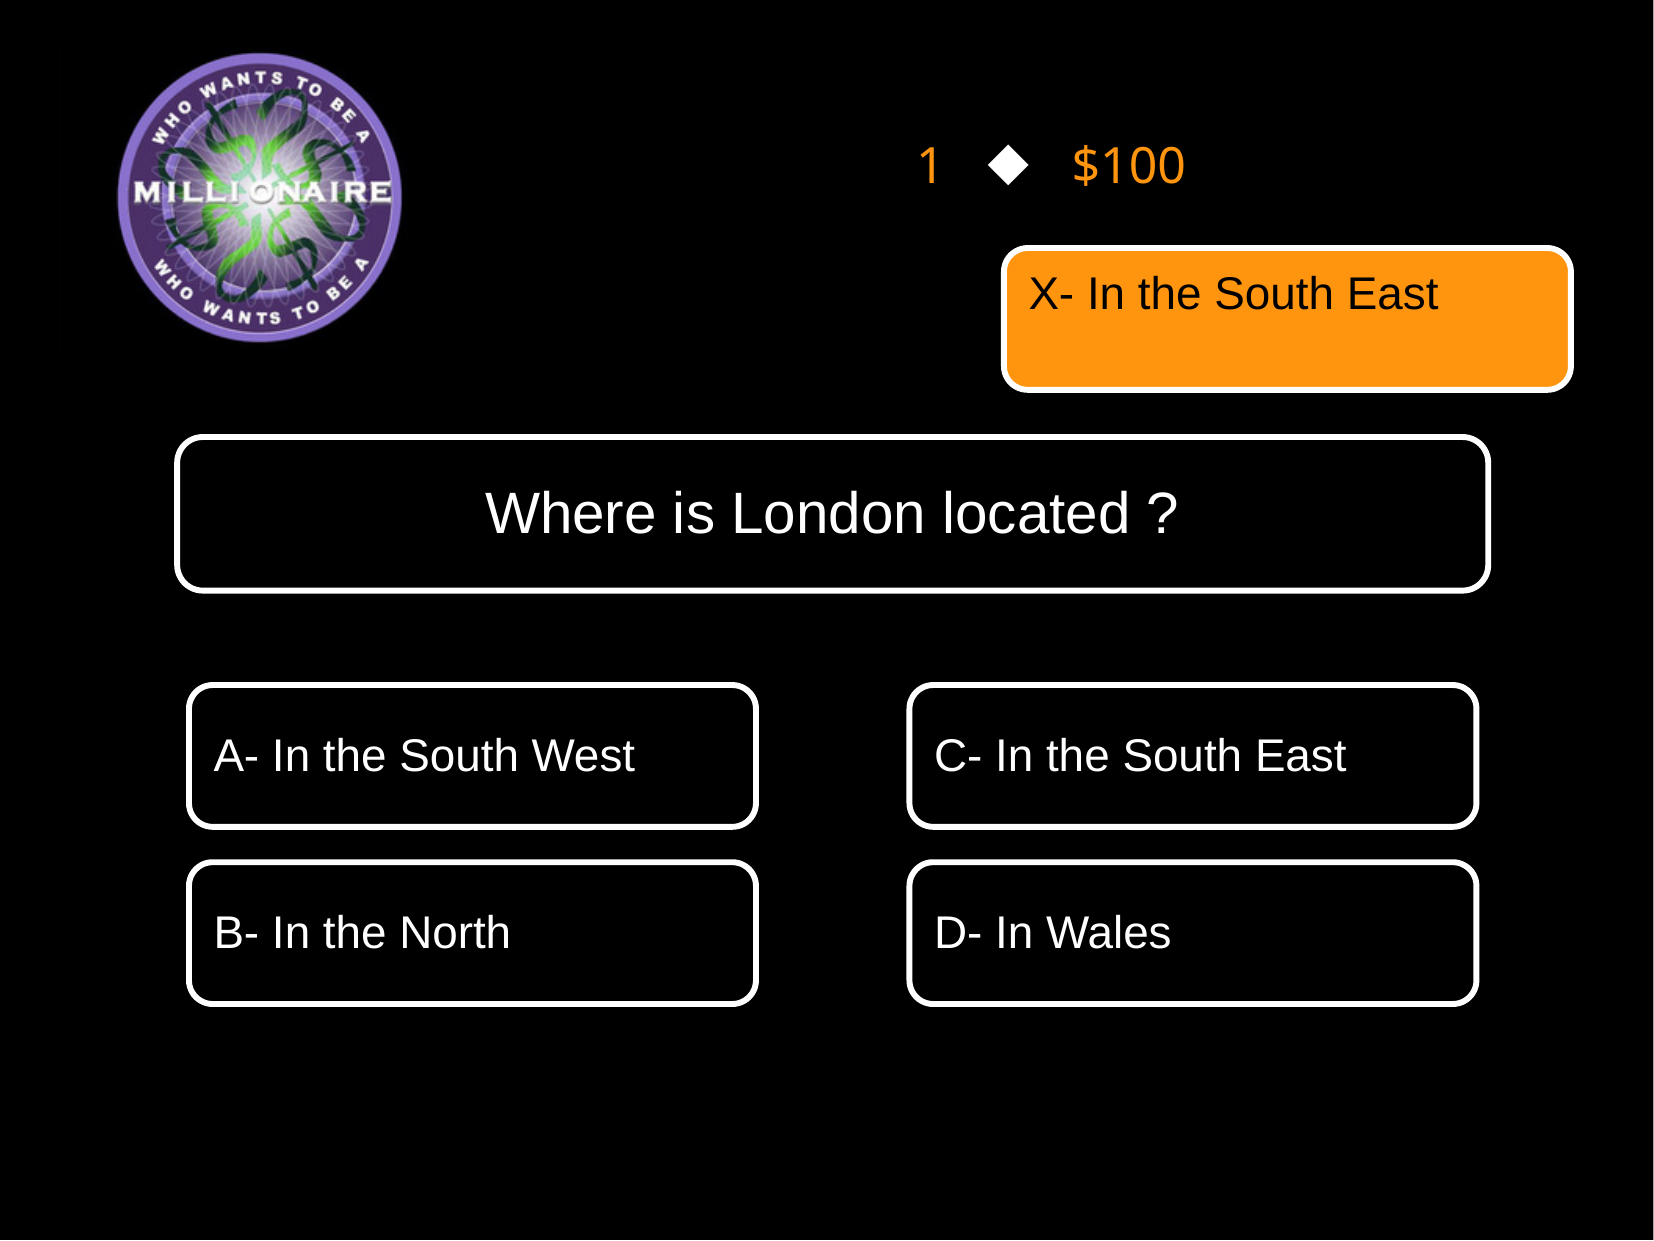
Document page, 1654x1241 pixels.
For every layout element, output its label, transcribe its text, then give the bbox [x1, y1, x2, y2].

text_box B- In the North [188, 862, 756, 1004]
text_box Where is London located ? [177, 437, 1489, 591]
text_box A- In the South West [188, 685, 756, 827]
text_box 1  $100 [774, 129, 1458, 237]
picture [59, 41, 477, 355]
text_box D- In Wales [909, 862, 1477, 1004]
text_box C- In the South East [909, 685, 1477, 827]
text_box X- In the South East [1003, 248, 1571, 390]
